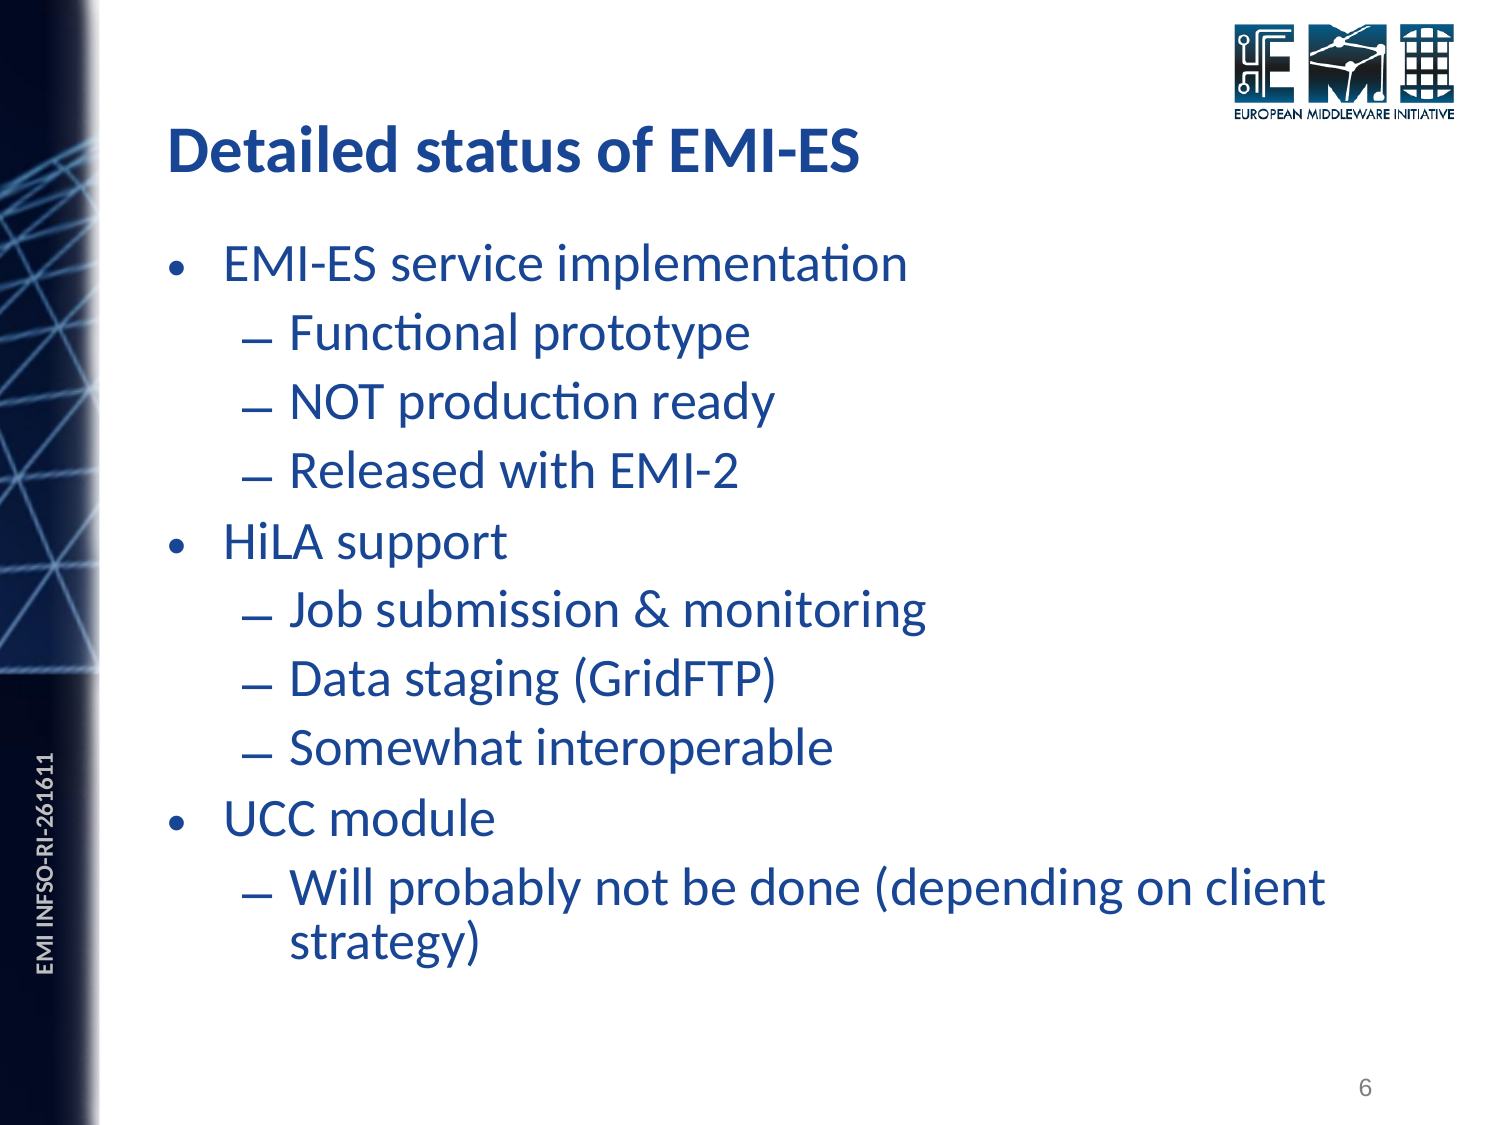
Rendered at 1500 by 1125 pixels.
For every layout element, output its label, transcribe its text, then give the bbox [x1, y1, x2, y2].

list EMI-ES service implementation Functional prototype NOT production ready Released with EMI-2 HiLA support Job submission & monitoring Data staging (GridFTP) Somewhat interoperable UCC module Will probably not be done (depending on client strategy) [153, 233, 1381, 1077]
text_box <Nummer> [1343, 1063, 1426, 1123]
picture [0, 0, 111, 1125]
text_box Detailed status of EMI-ES [153, 115, 1200, 209]
picture [1185, 8, 1500, 140]
